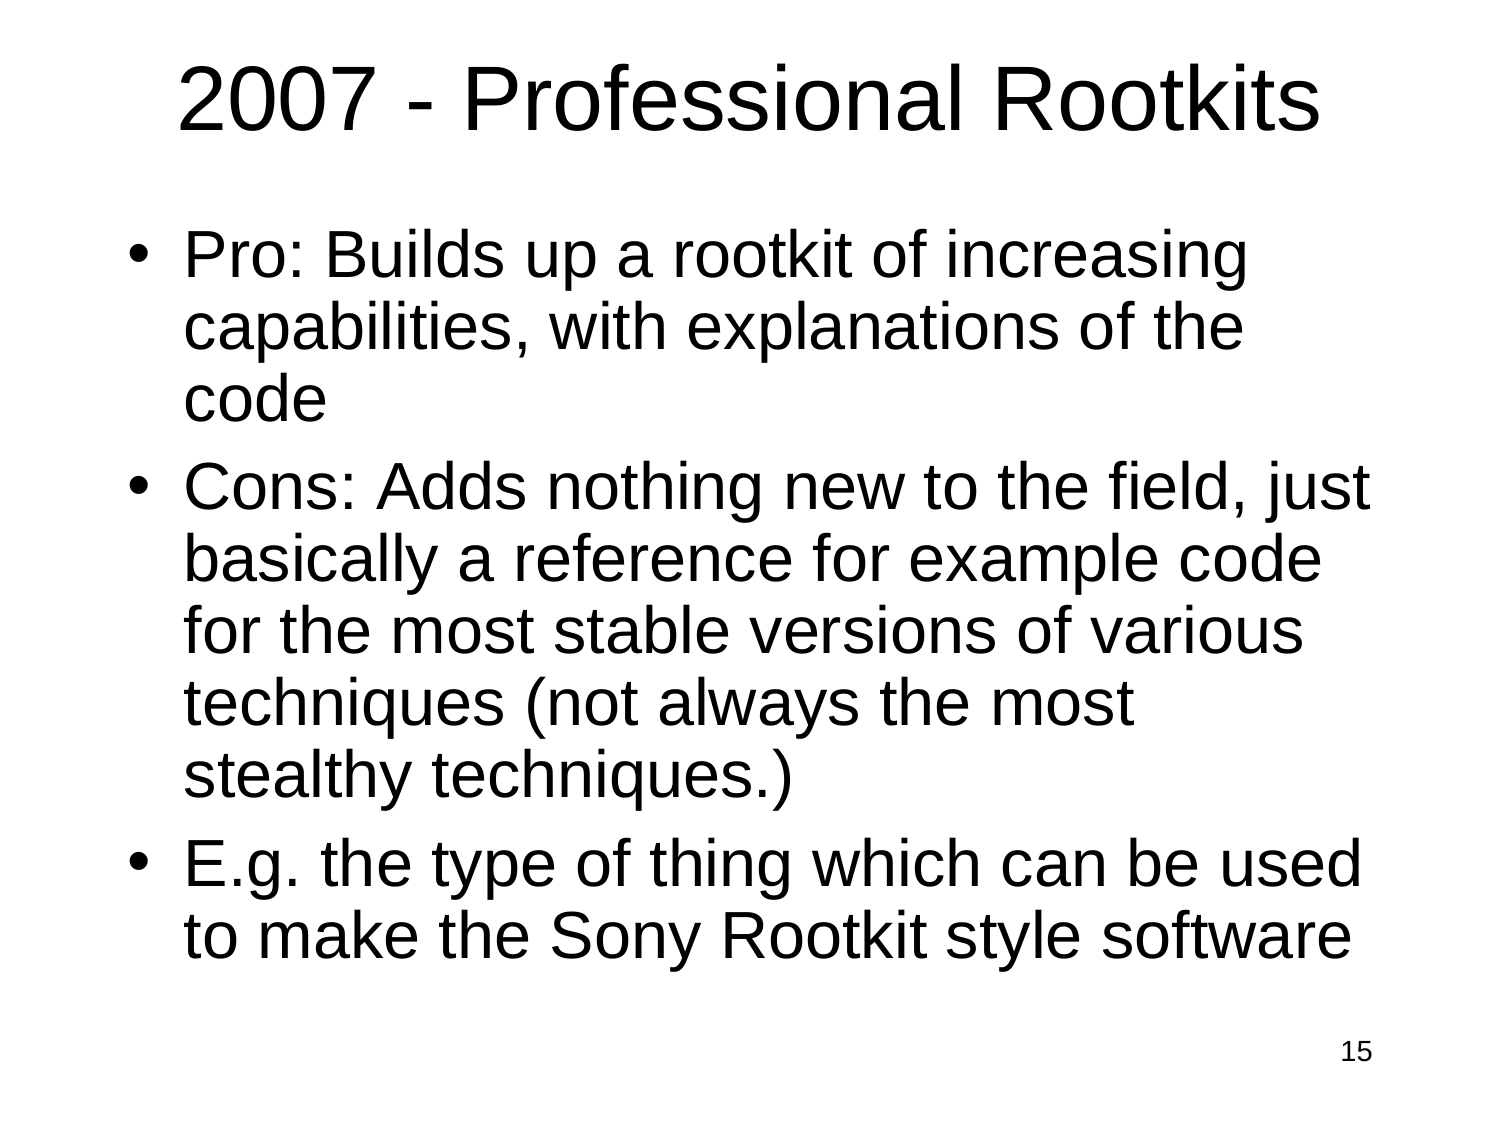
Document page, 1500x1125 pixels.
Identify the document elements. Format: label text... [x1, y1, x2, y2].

text_box <number> [1074, 1025, 1388, 1101]
title 2007 - Professional Rootkits [0, 0, 1500, 188]
list Pro: Builds up a rootkit of increasing capabilities, with explanations of the code Cons: Adds nothing new to the field, just basically a reference for example code for the most stable versions of various techniques (not always the most stealthy techniques.) E.g. the type of thing which can be used to make the Sony Rootkit style software [112, 212, 1388, 1000]
